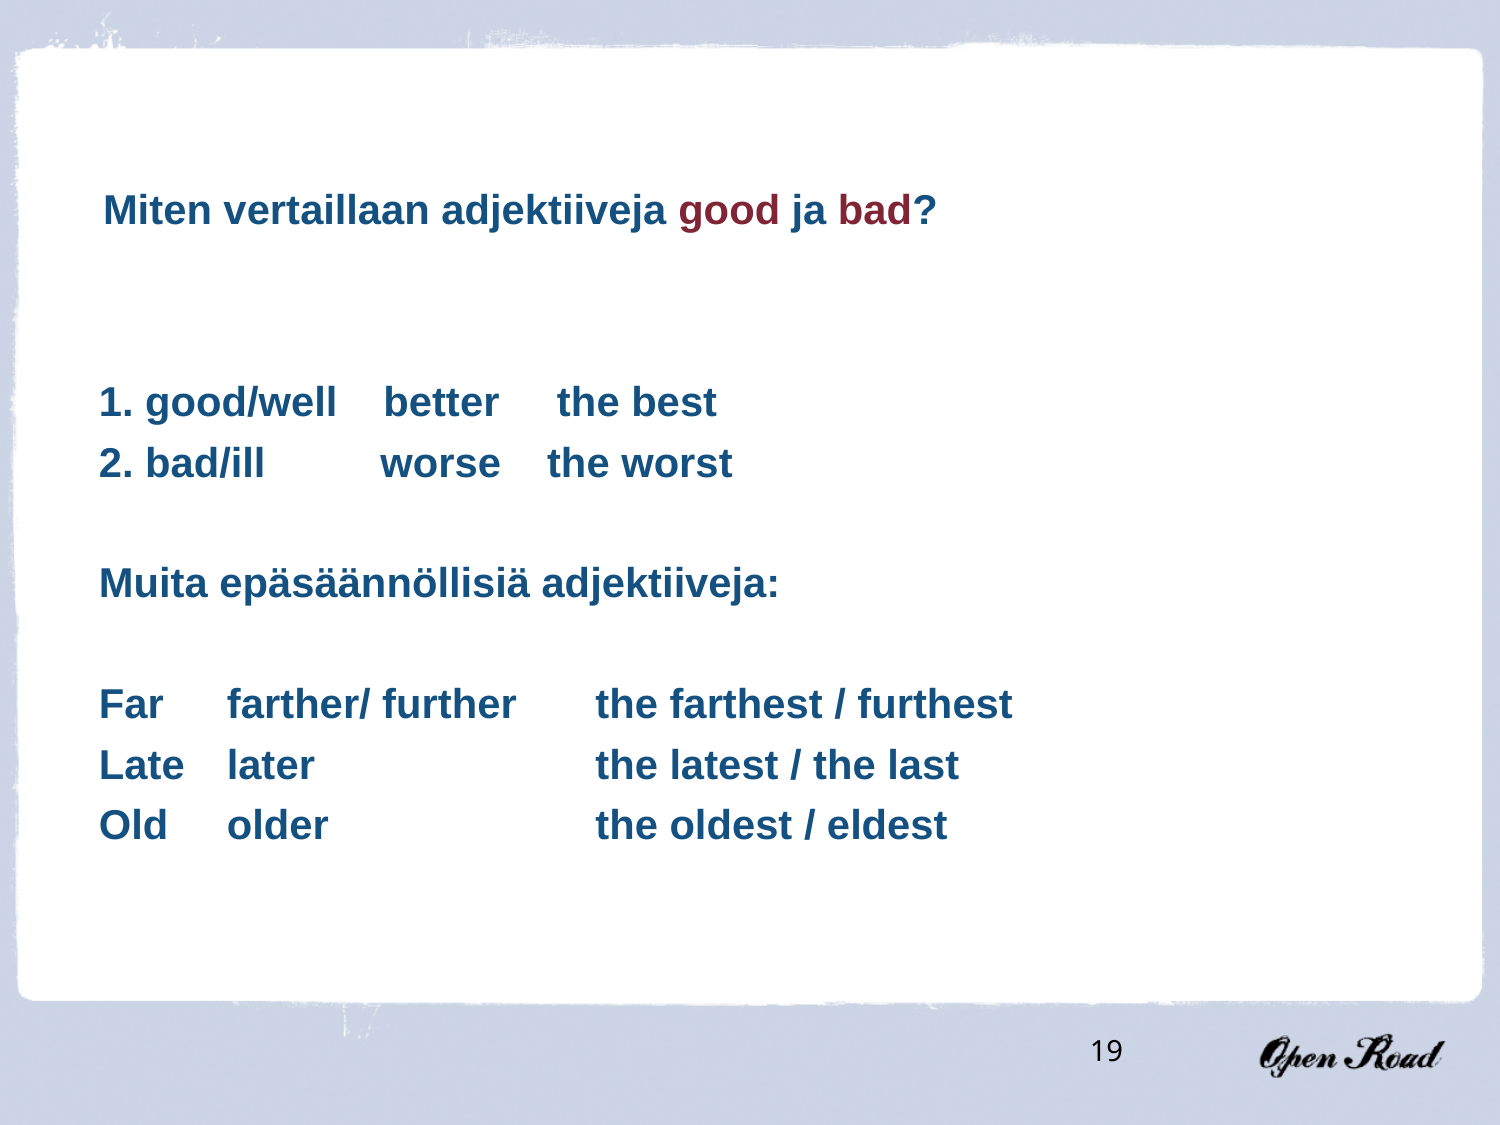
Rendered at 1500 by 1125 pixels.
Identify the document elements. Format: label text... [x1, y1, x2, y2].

text_box Miten vertaillaan adjektiiveja good ja bad? [88, 160, 1270, 256]
text_box 1. good/well better the best 2. bad/ill worse the worst Muita epäsäännöllisiä adjektiiveja: Far farther/ further the farthest / furthest Late later the latest / the last Old older the oldest / eldest [82, 306, 1406, 804]
